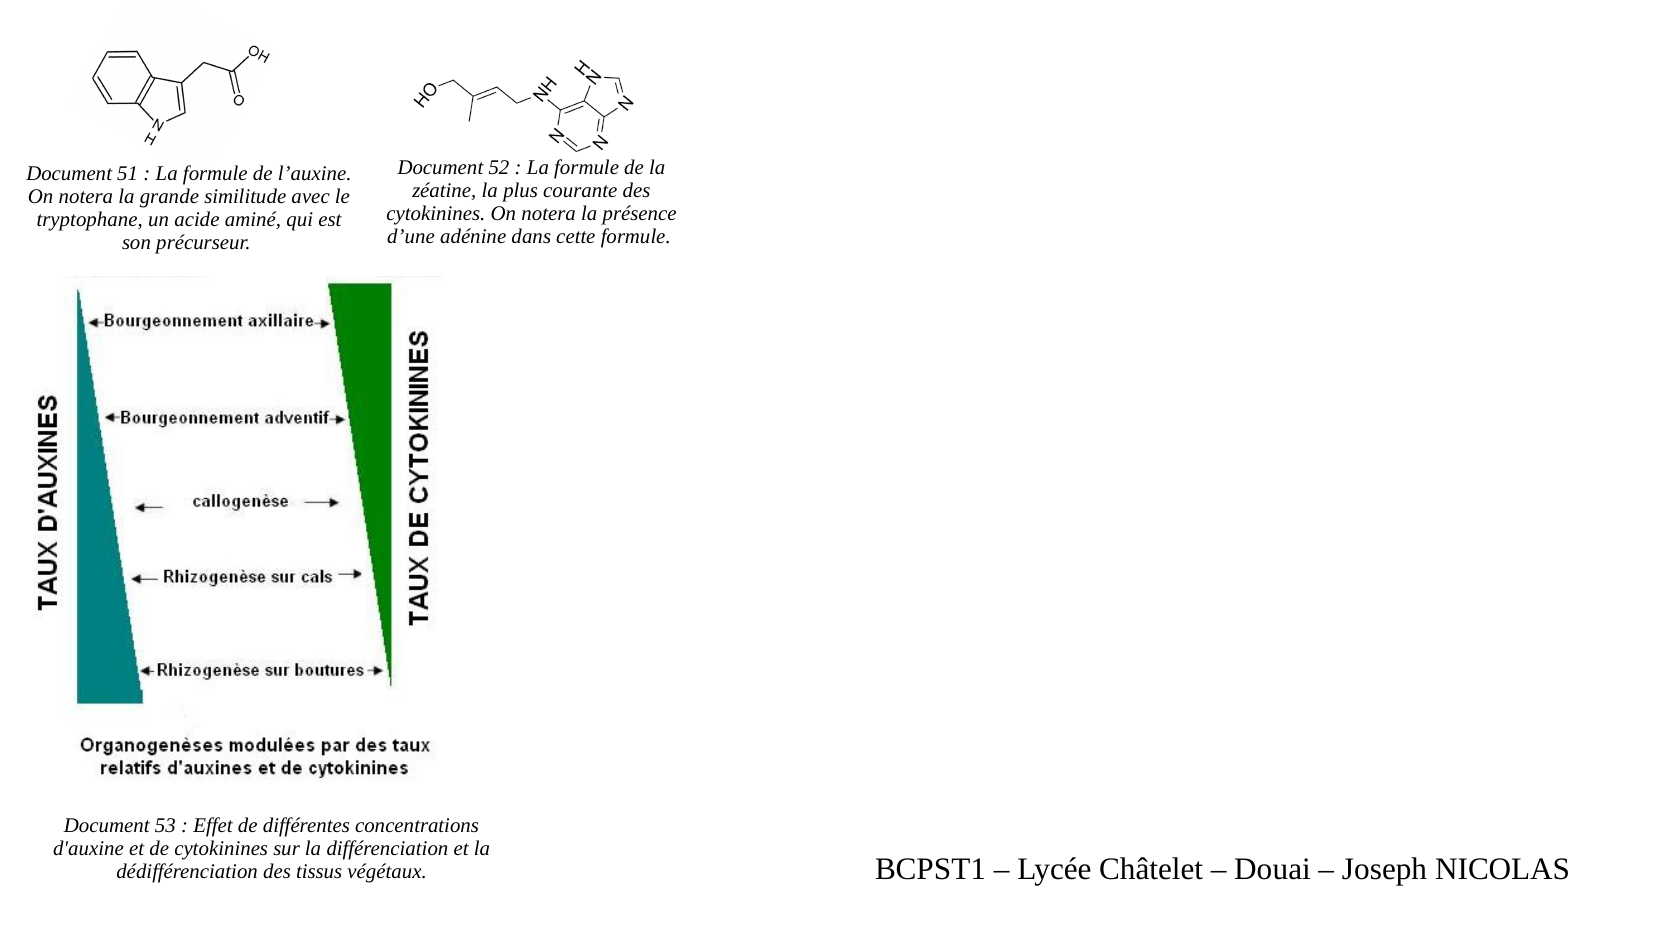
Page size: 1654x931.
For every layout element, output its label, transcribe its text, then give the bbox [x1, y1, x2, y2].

picture [69, 0, 274, 150]
text_box Document 53 : Effet de différentes concentrations d'auxine et de cytokinines sur la différenciation et la dédifférenciation des tissus végétaux. [47, 791, 497, 907]
text_box BCPST1 – Lycée Châtelet – Douai – Joseph NICOLAS [637, 832, 1571, 905]
text_box Document 51 : La formule de l’auxine. On notera la grande similitude avec le tryptophane, un acide aminé, qui est son précurseur. [23, 150, 355, 266]
picture [411, 0, 645, 144]
text_box Document 52 : La formule de la zéatine, la plus courante des cytokinines. On notera la présence d’une adénine dans cette formule. [366, 144, 697, 260]
picture [23, 276, 442, 792]
